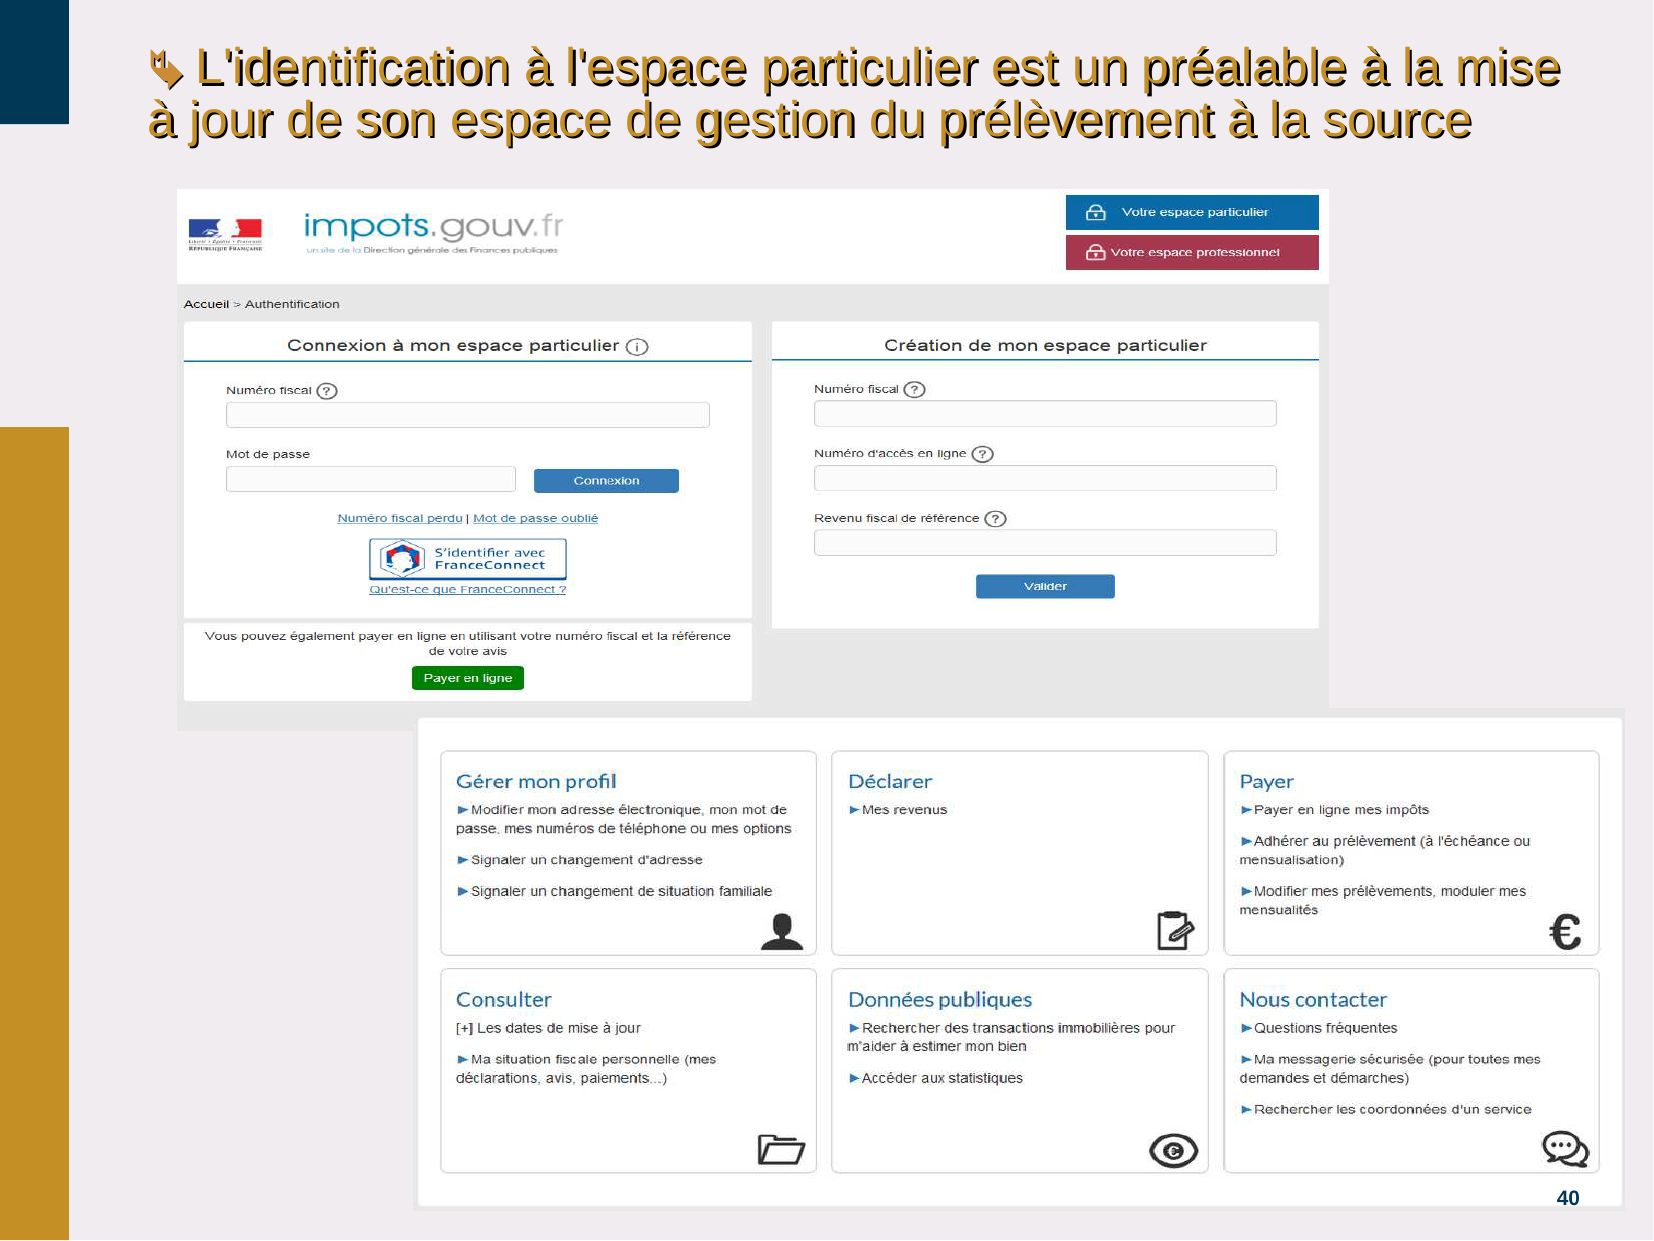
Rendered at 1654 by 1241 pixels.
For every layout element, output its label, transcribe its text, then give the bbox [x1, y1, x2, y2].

picture [177, 189, 1625, 1211]
text_box <numéro> [1429, 1181, 1595, 1220]
title  L'identification à l'espace particulier est un préalable à la mise à jour de son espace de gestion du prélèvement à la source [147, 13, 1595, 176]
